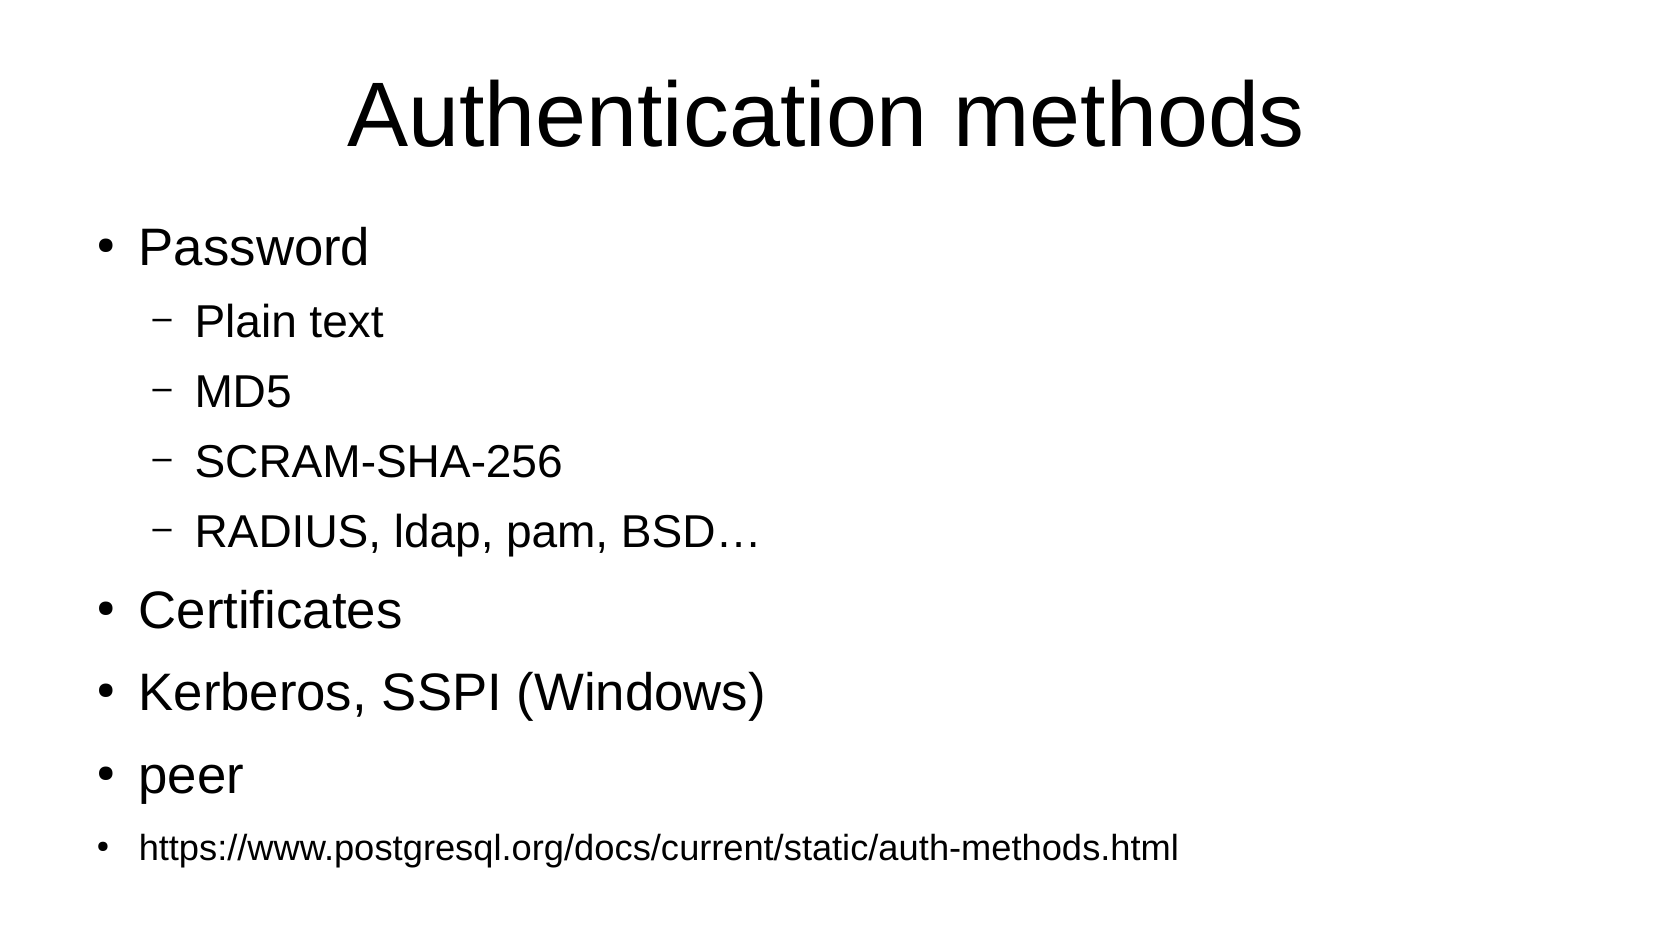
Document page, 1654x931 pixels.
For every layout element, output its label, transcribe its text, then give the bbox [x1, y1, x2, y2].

title Authentication methods [82, 37, 1571, 193]
list Password Plain text MD5 SCRAM-SHA-256 RADIUS, ldap, pam, BSD… Certificates Kerberos, SSPI (Windows) peer https://www.postgresql.org/docs/current/static/auth-methods.html [82, 217, 1571, 871]
